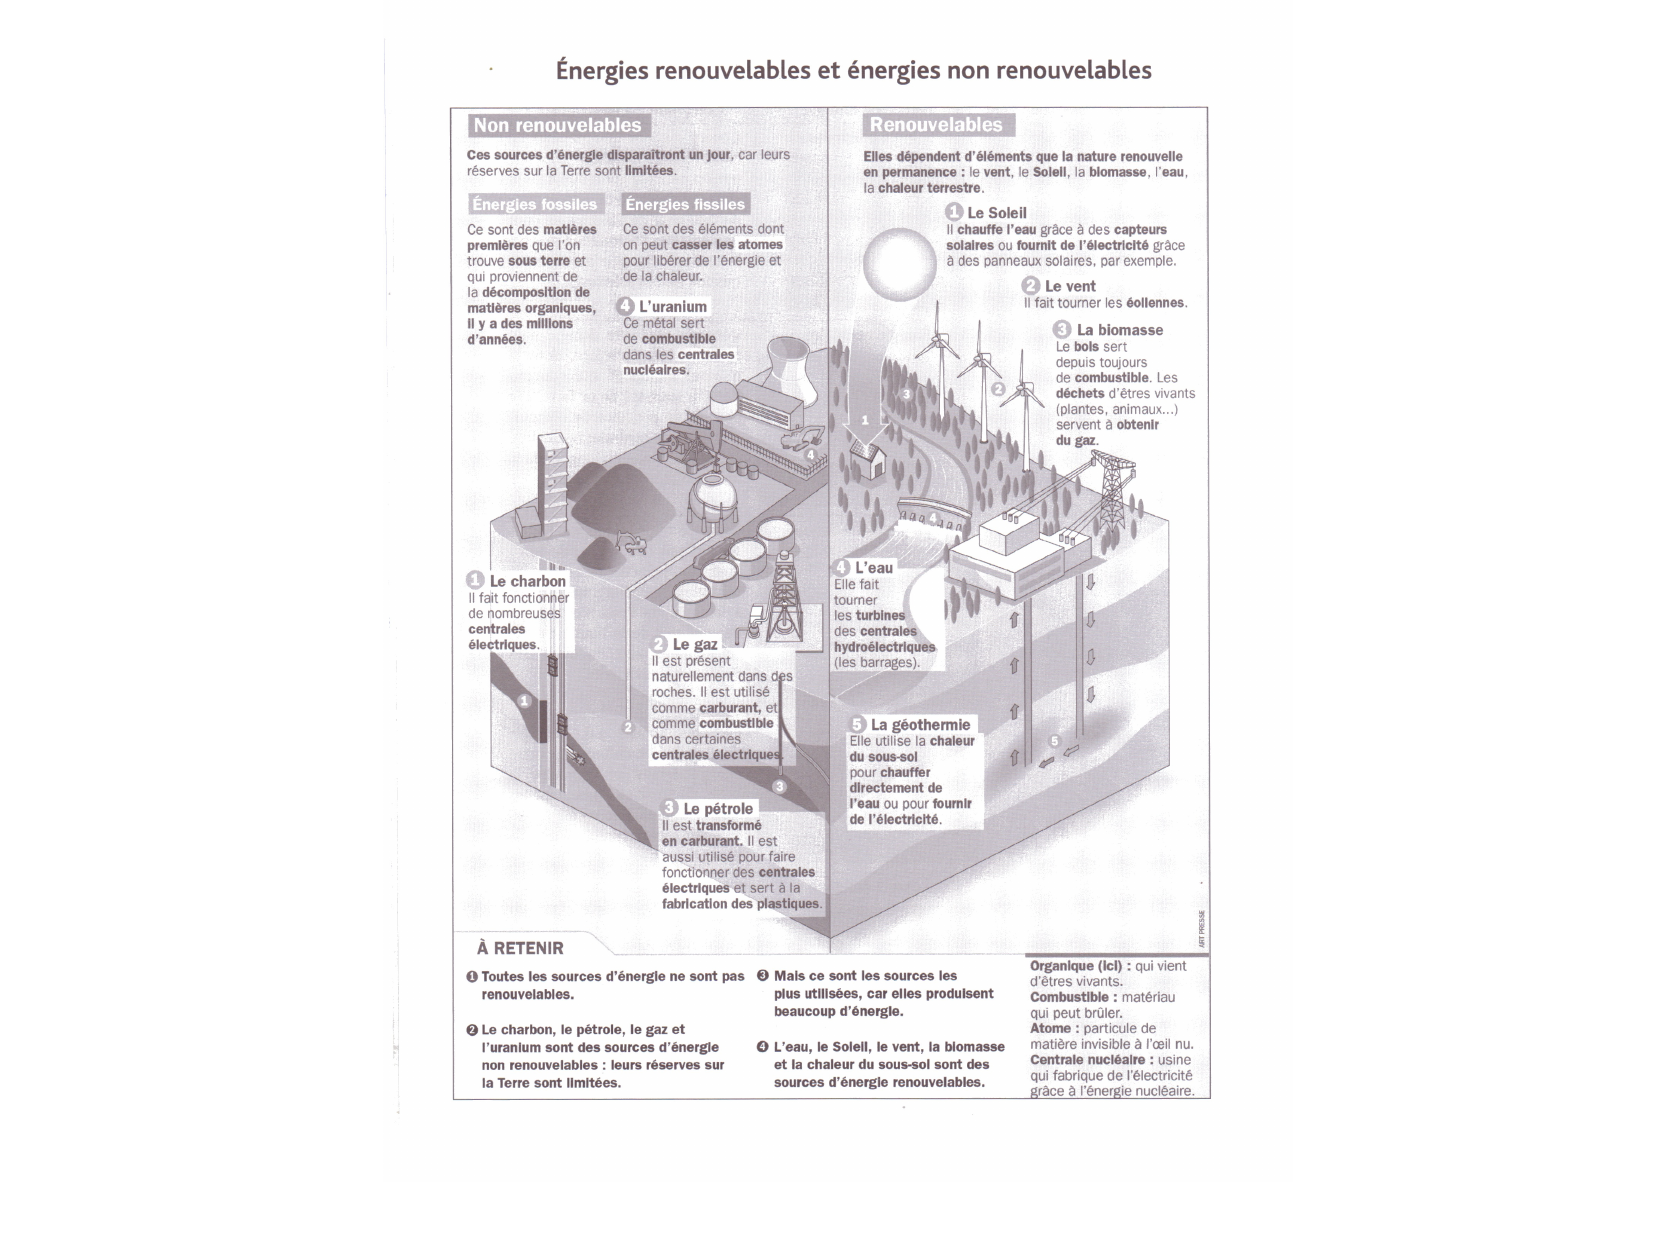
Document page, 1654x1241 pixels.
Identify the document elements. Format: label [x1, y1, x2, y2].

picture [383, 0, 1293, 1182]
